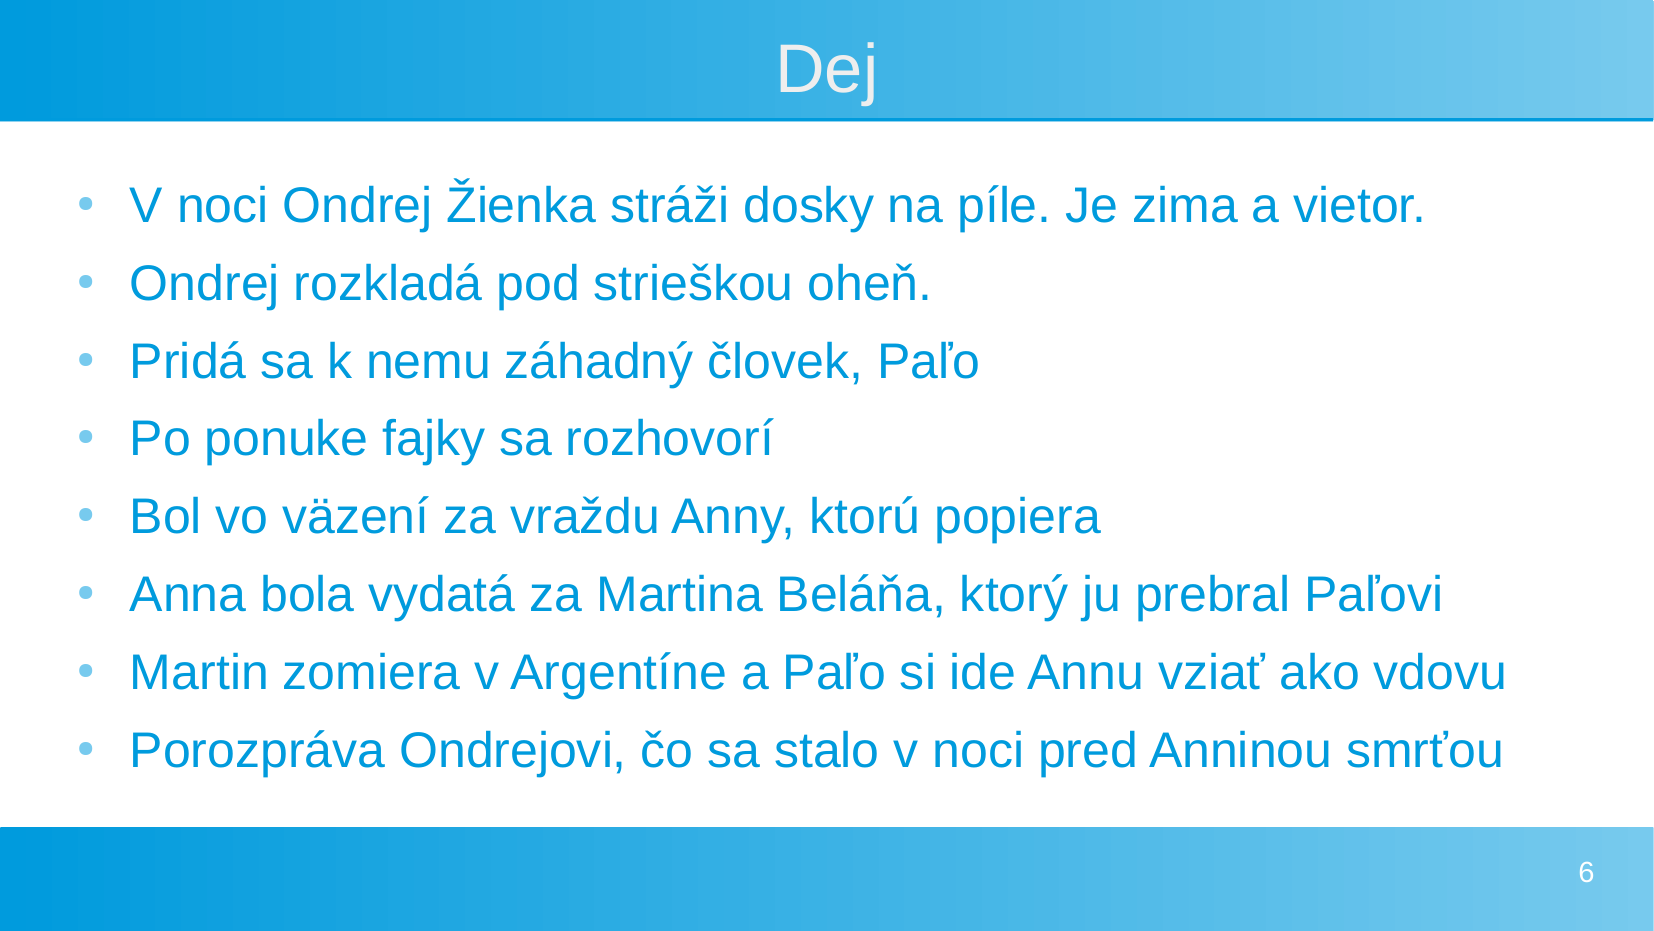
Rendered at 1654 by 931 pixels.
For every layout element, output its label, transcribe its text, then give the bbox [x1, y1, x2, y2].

list V noci Ondrej Žienka stráži dosky na píle. Je zima a vietor. Ondrej rozkladá pod strieškou oheň. Pridá sa k nemu záhadný človek, Paľo Po ponuke fajky sa rozhovorí Bol vo väzení za vraždu Anny, ktorú popiera Anna bola vydatá za Martina Beláňa, ktorý ju prebral Paľovi Martin zomiera v Argentíne a Paľo si ide Annu vziať ako vdovu Porozpráva Ondrejovi, čo sa stalo v noci pred Anninou smrťou [59, 177, 1595, 768]
title Dej [59, 29, 1595, 108]
